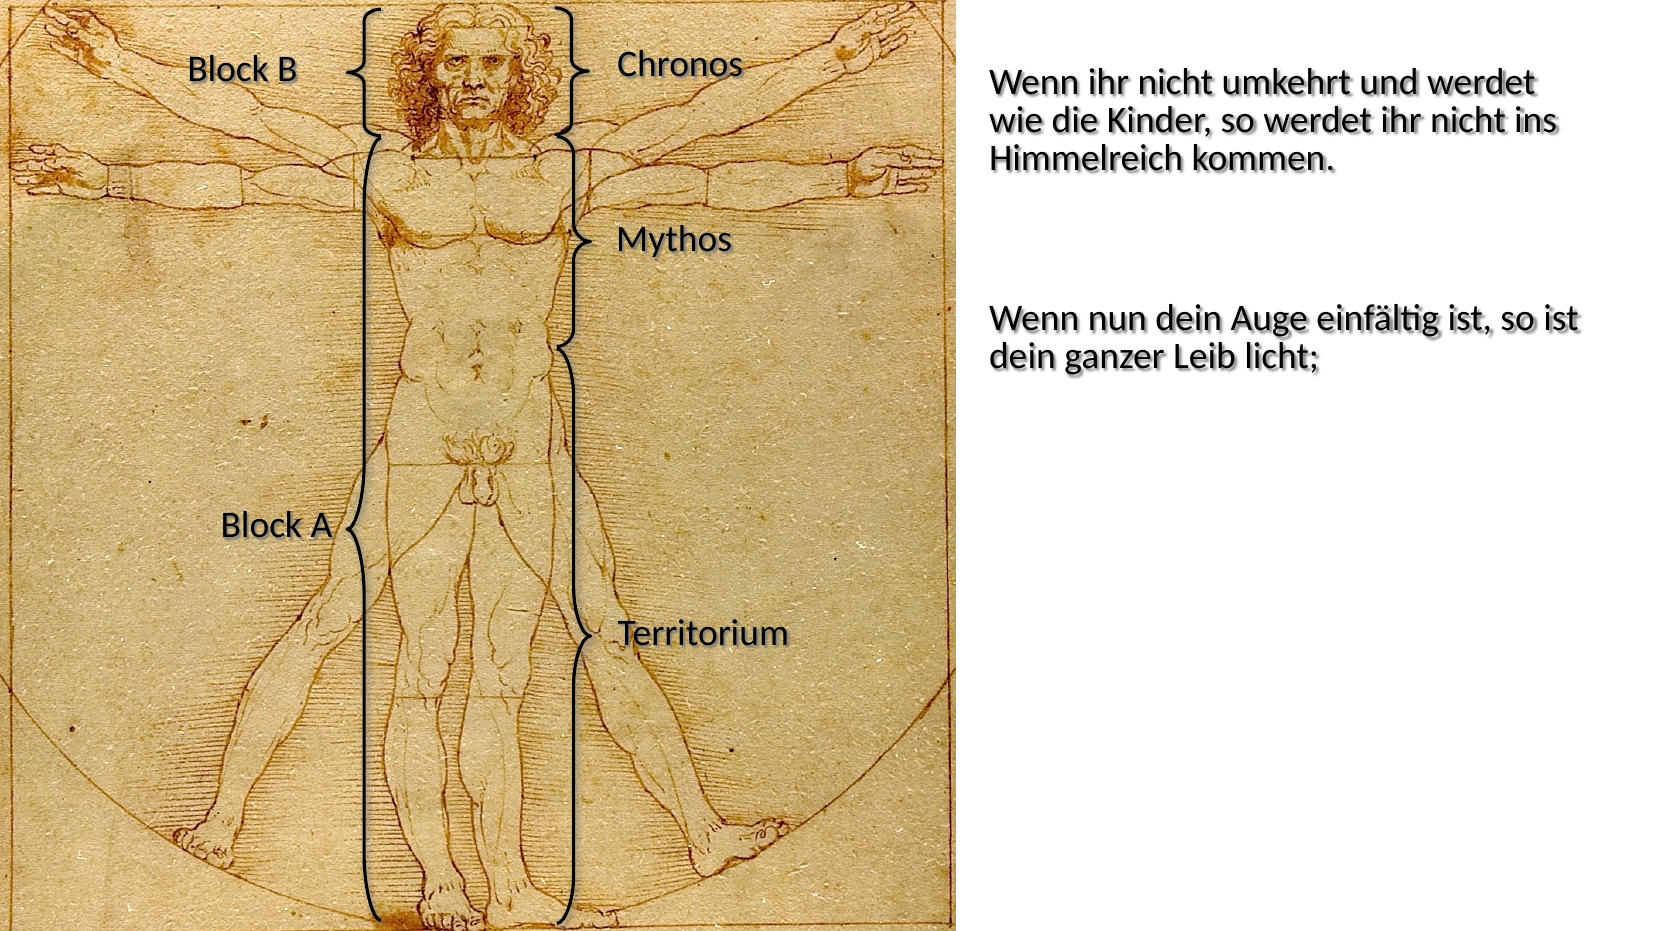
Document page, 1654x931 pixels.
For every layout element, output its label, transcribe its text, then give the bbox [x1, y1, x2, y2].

picture [0, 0, 956, 931]
text_box Mythos [601, 215, 748, 269]
text_box Chronos [602, 40, 759, 94]
text_box Block A [205, 501, 348, 557]
text_box Block B [172, 46, 313, 99]
text_box Wenn ihr nicht umkehrt und werdet wie die Kinder, so werdet ihr nicht ins Himmelreich kommen. [974, 59, 1595, 237]
text_box Wenn nun dein Auge einfältig ist, so ist dein ganzer Leib licht; [974, 295, 1595, 473]
text_box Territorium [602, 609, 805, 663]
